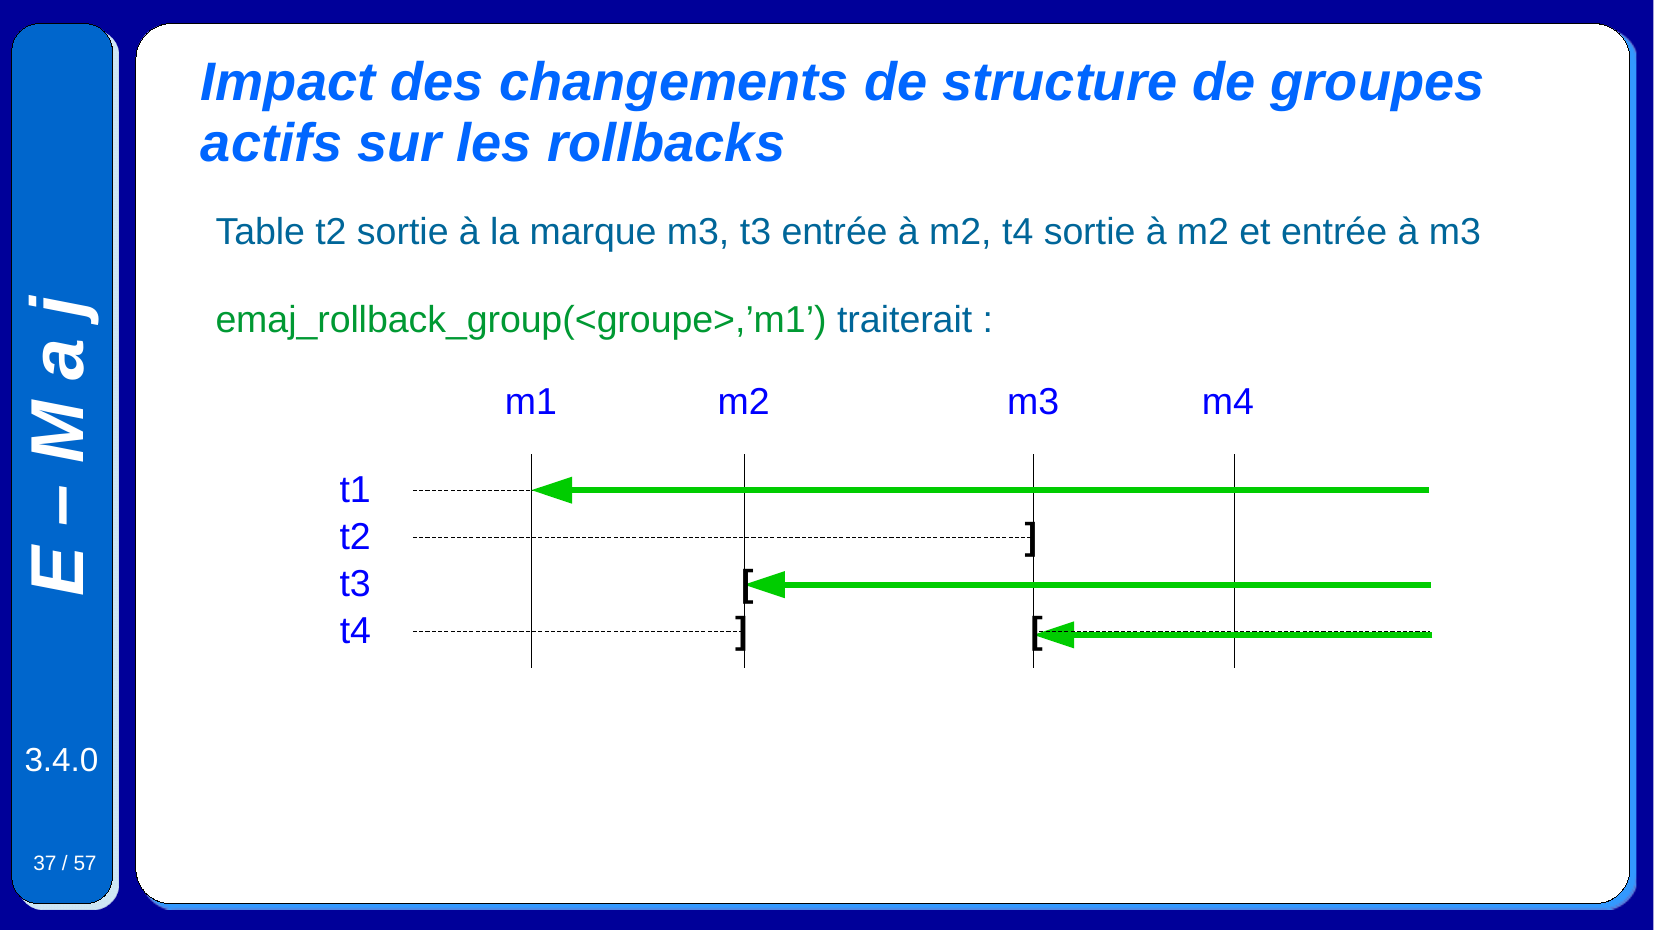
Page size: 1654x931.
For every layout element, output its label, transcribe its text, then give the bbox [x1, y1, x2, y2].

text_box t1 [324, 460, 386, 507]
text_box [ [1015, 602, 1058, 660]
text_box t3 [324, 555, 386, 602]
title Impact des changements de structure de groupes actifs sur les rollbacks [200, 34, 1575, 191]
text_box m3 [992, 373, 1074, 430]
text_box m4 [1187, 373, 1269, 430]
text_box t4 [324, 602, 386, 660]
text_box m2 [702, 373, 785, 430]
text_box t2 [324, 507, 386, 555]
text_box ] [720, 602, 763, 660]
text_box m1 [490, 373, 572, 430]
text_box [ [726, 555, 769, 612]
text_box Table t2 sortie à la marque m3, t3 entrée à m2, t4 sortie à m2 et entrée à m3 [200, 203, 1507, 260]
text_box ] [1009, 507, 1053, 565]
text_box emaj_rollback_group(<groupe>,’m1’) traiterait : [200, 291, 1009, 349]
